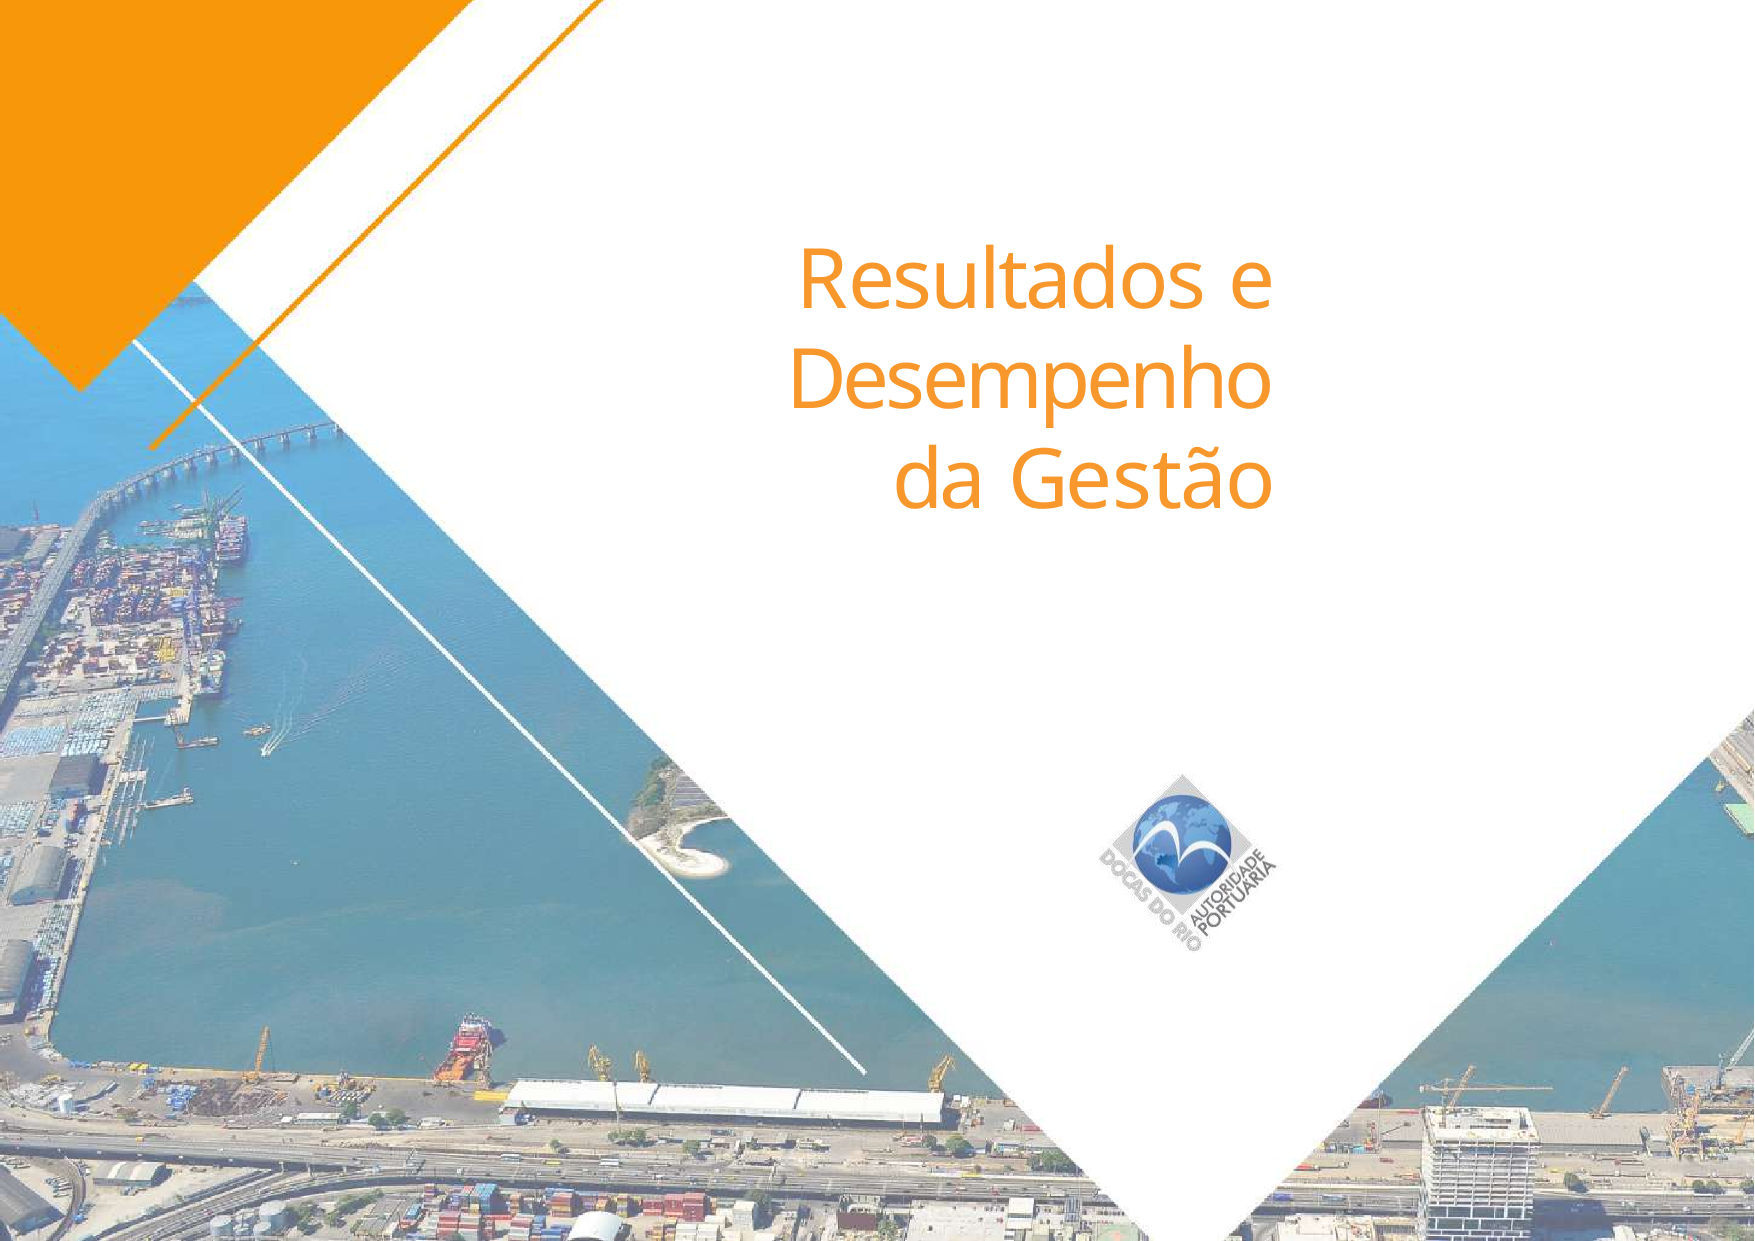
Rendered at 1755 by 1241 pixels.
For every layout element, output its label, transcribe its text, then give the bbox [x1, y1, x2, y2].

picture [0, 0, 1754, 1241]
title Resultados e Desempenho da Gestão [786, 222, 1682, 428]
